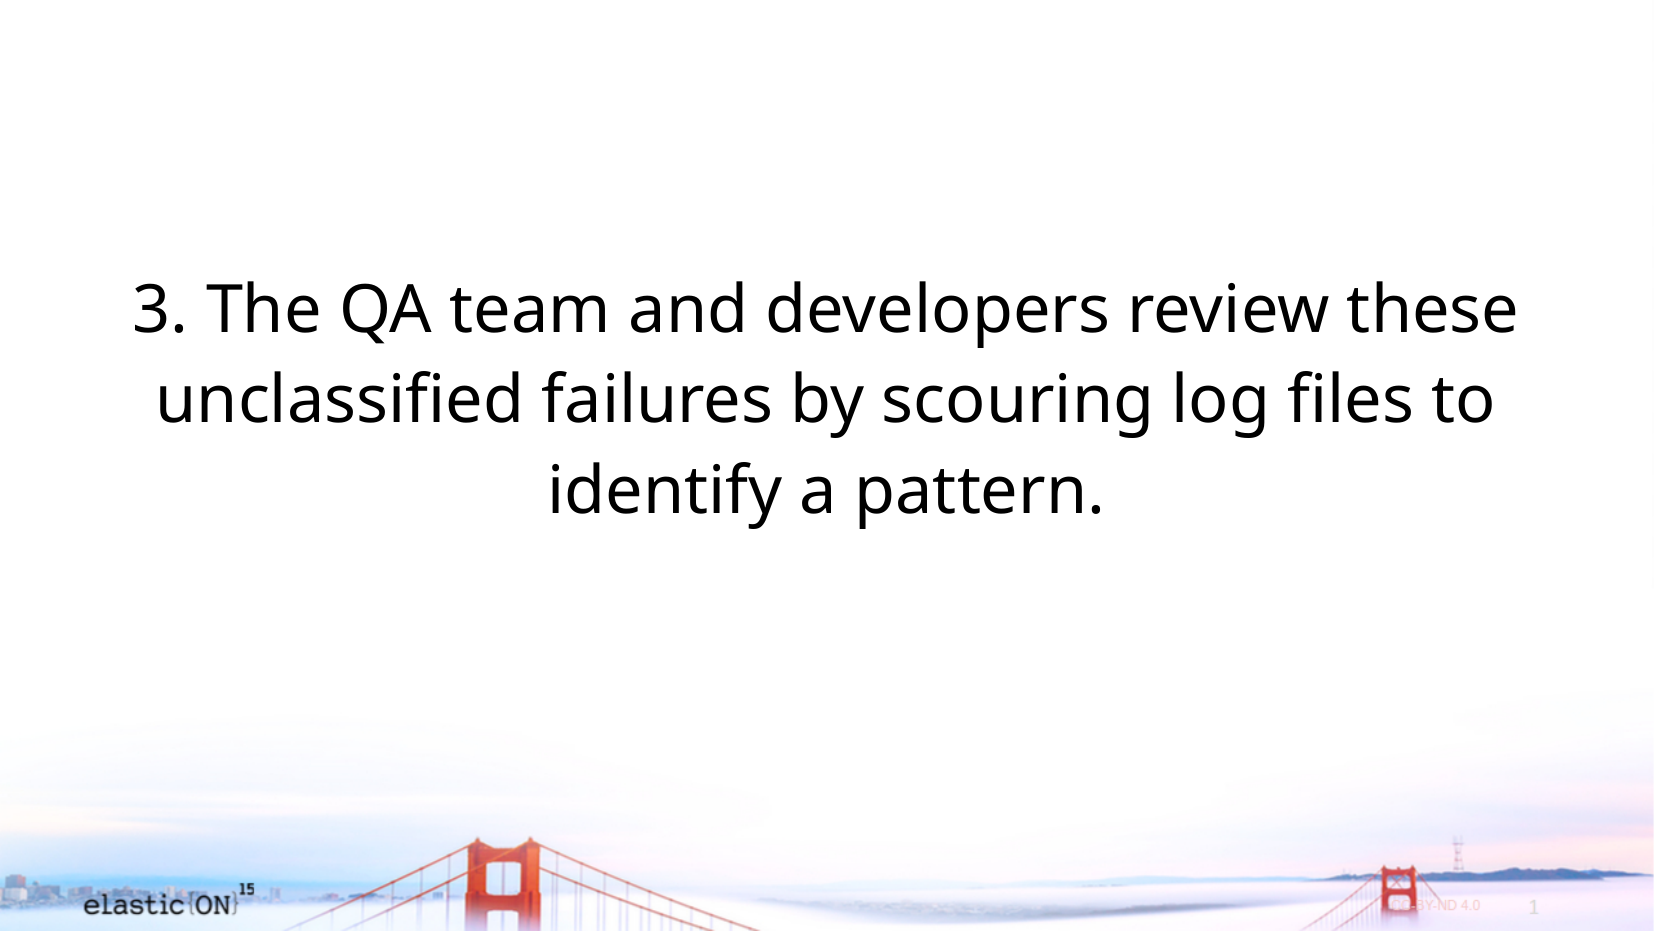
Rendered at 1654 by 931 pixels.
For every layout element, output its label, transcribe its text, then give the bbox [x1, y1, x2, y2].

picture [0, 0, 1654, 931]
subtitle 3. The QA team and developers review these unclassified failures by scouring log files to identify a pattern. [82, 37, 1571, 758]
